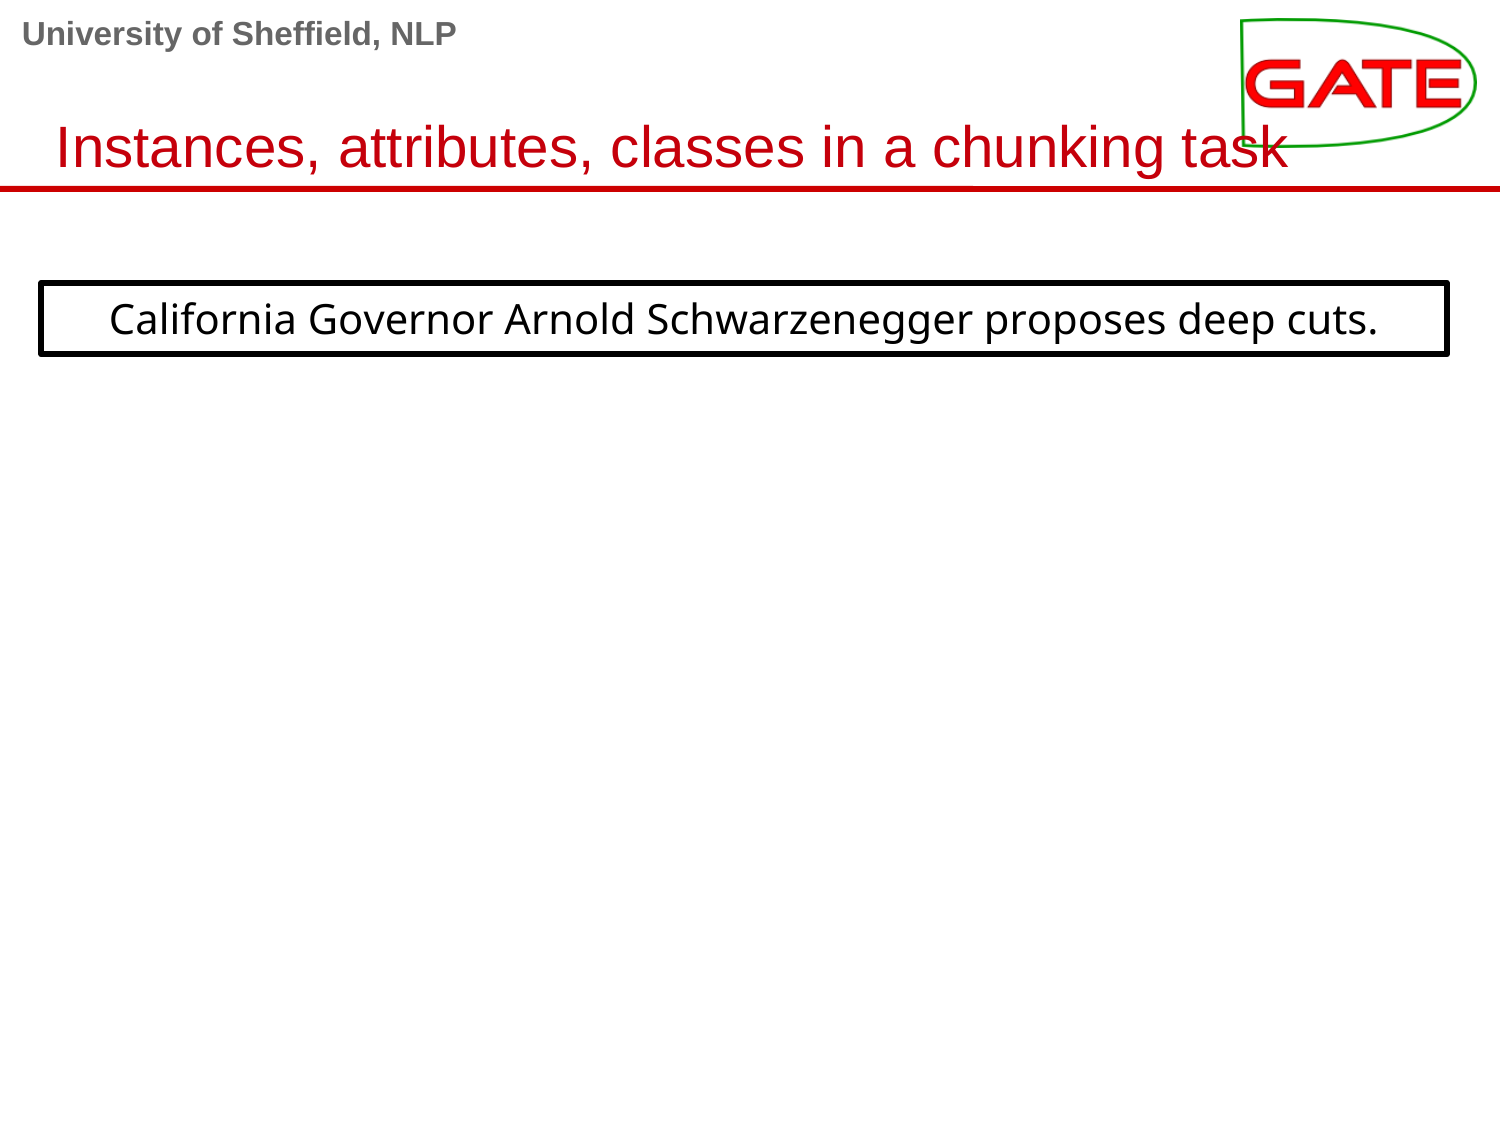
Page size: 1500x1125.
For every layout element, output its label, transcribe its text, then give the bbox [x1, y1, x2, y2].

text_box California Governor Arnold Schwarzenegger proposes deep cuts. [41, 282, 1447, 355]
picture [1240, 18, 1477, 148]
title Instances, attributes, classes in a chunking task [41, 30, 1392, 262]
